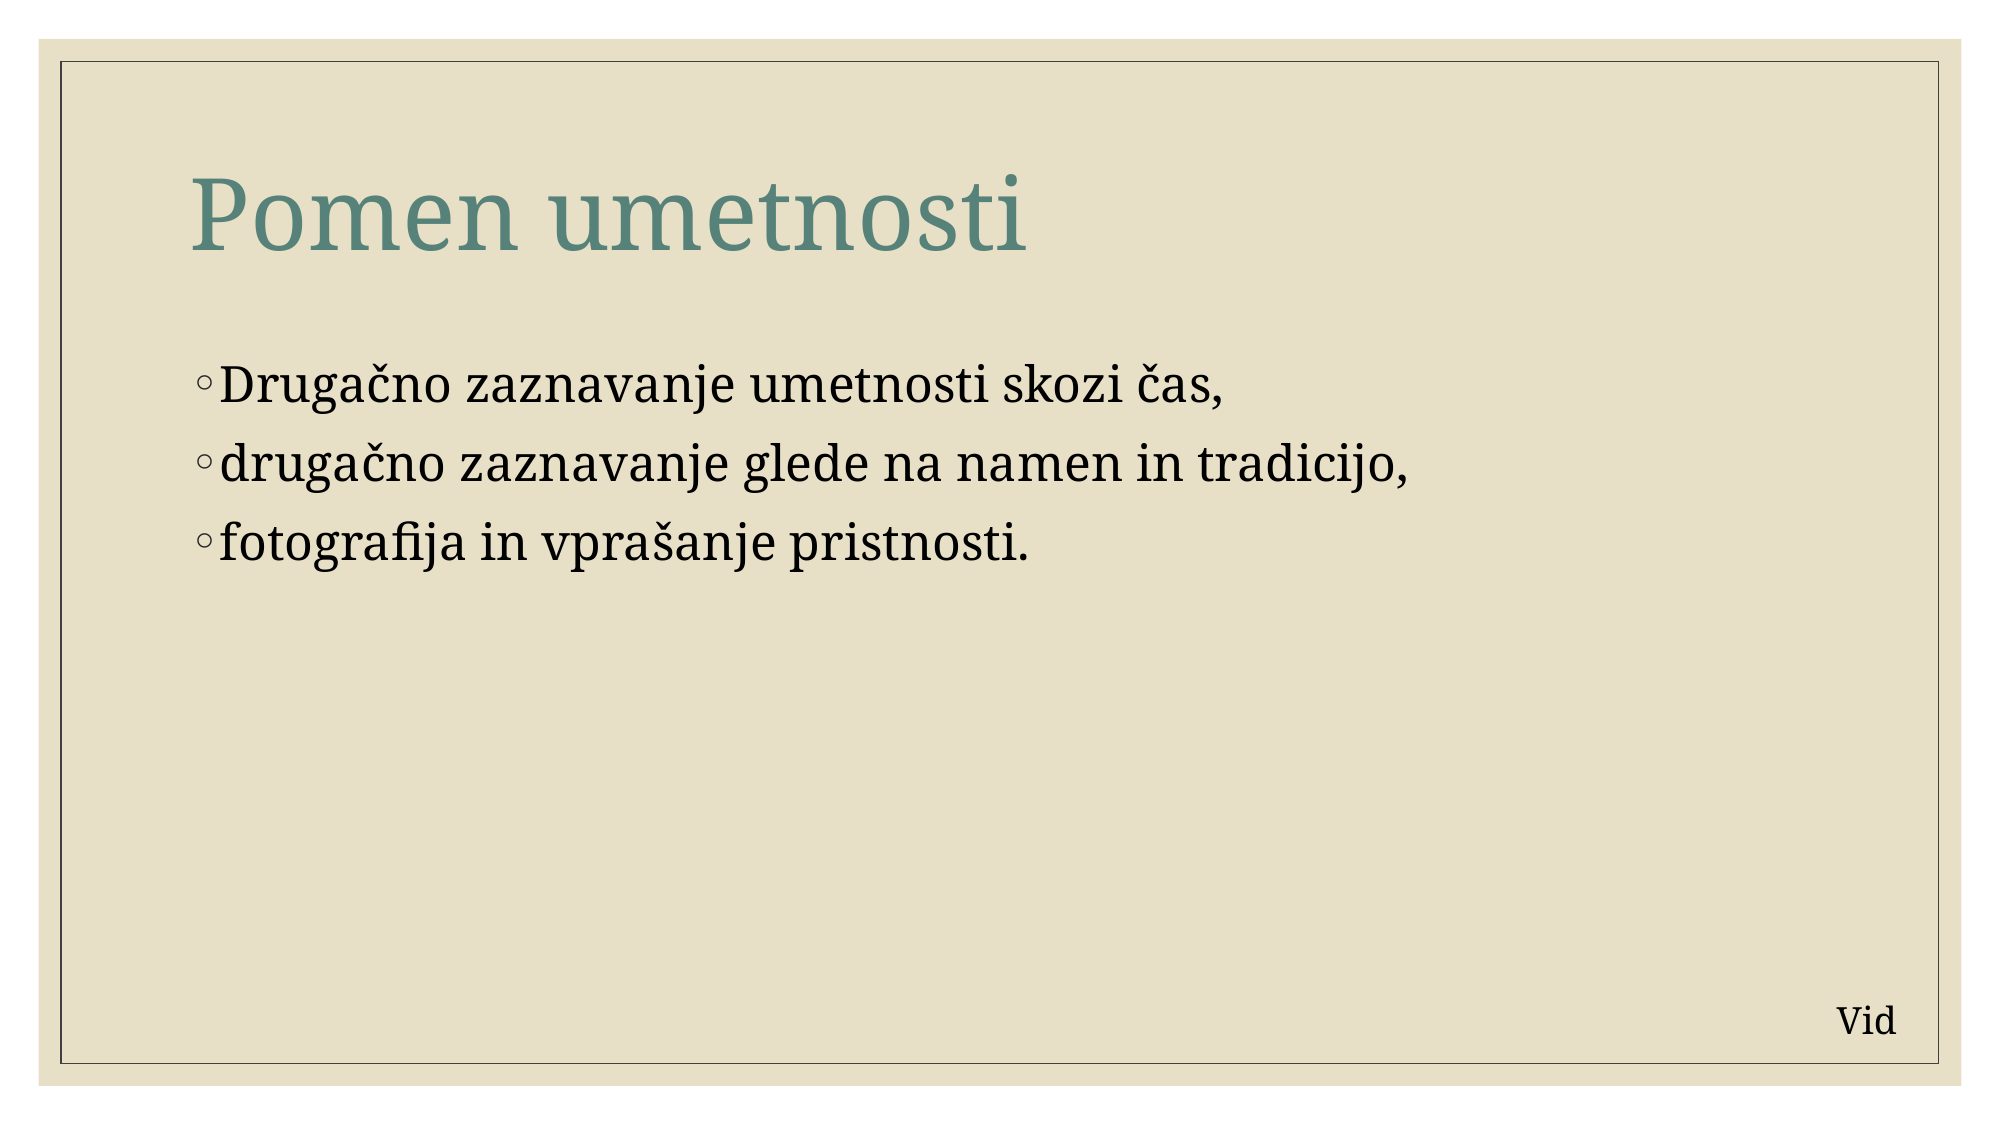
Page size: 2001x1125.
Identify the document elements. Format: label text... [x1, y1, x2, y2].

list Drugačno zaznavanje umetnosti skozi čas, drugačno zaznavanje glede na namen in tradicijo, fotografija in vprašanje pristnosti. [174, 345, 1825, 990]
title Pomen umetnosti [174, 105, 1825, 331]
text_box Vid [1821, 989, 1912, 1050]
